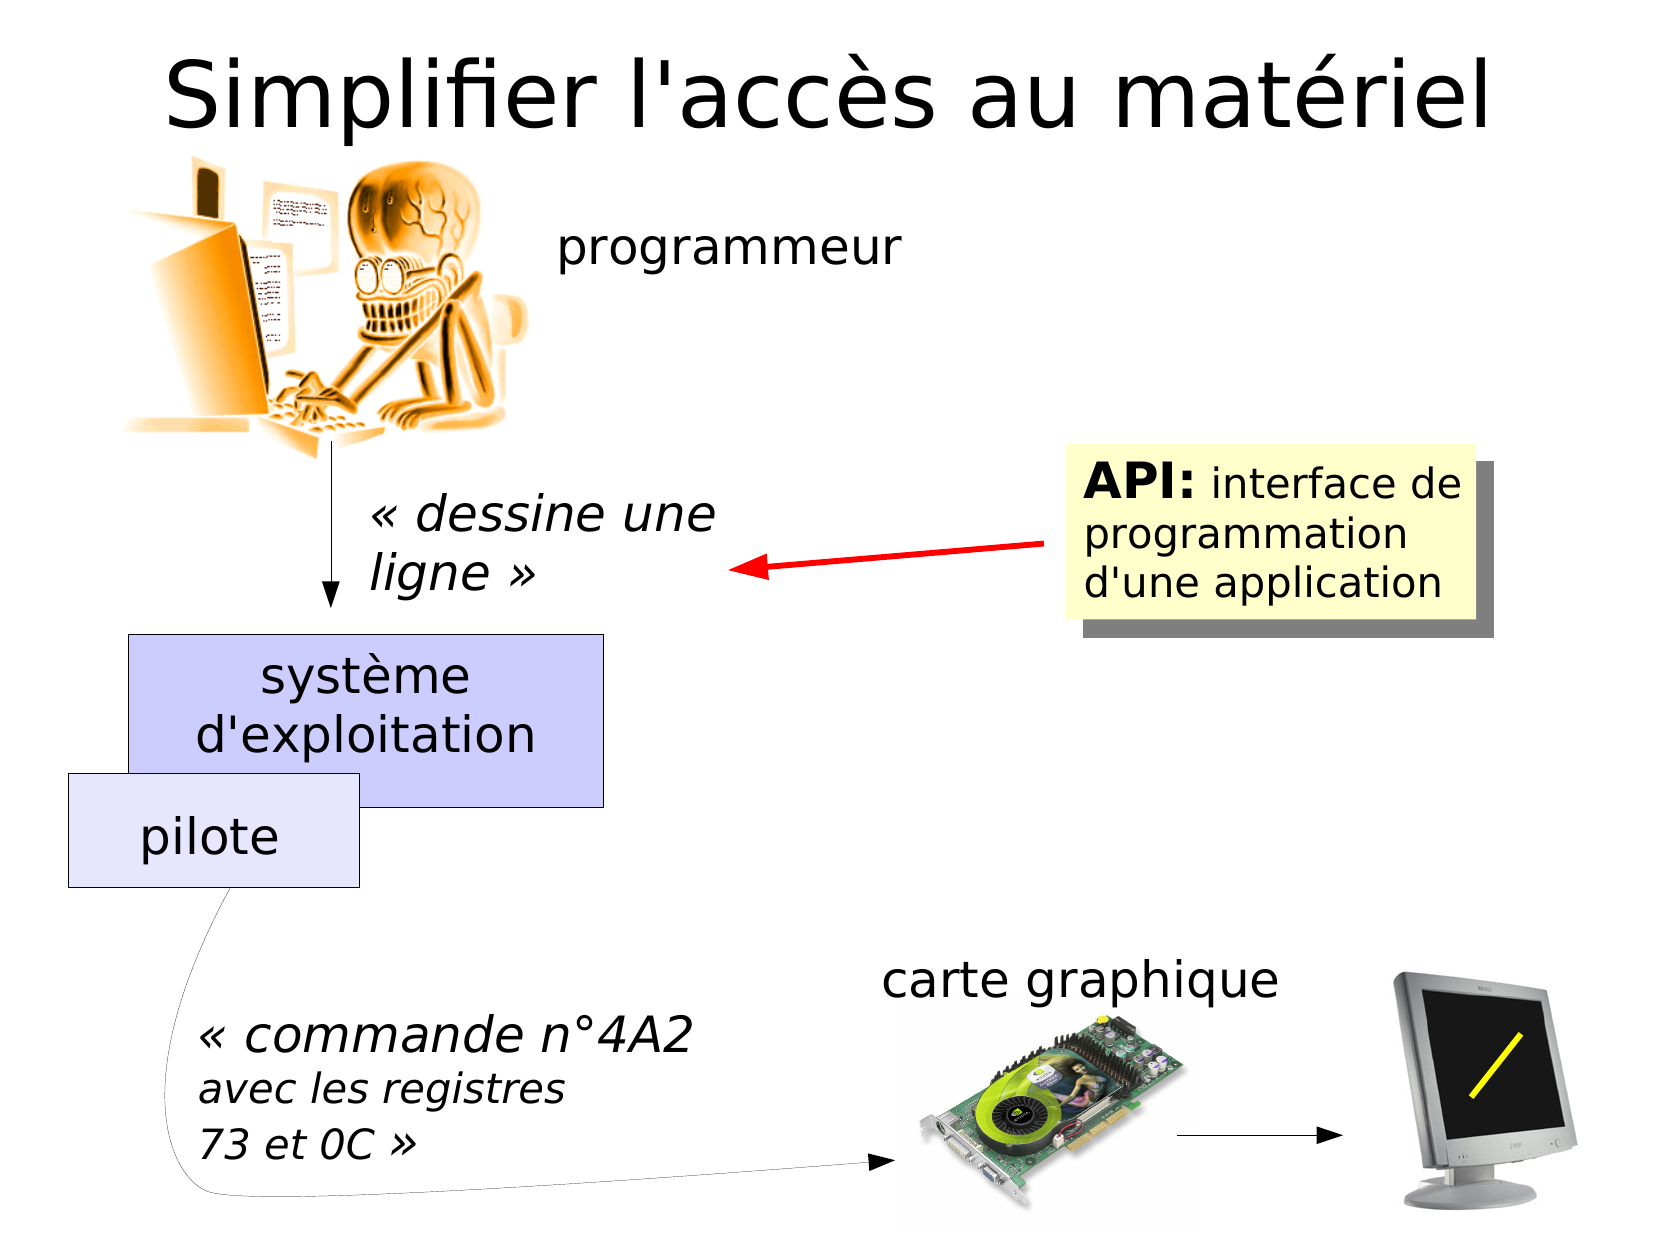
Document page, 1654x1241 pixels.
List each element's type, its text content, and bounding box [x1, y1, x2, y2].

text_box [68, 634, 604, 888]
text_box « commande n°4A2 avec les registres 73 et 0C » [197, 1006, 742, 1172]
text_box [1065, 443, 1477, 620]
picture [895, 1010, 1201, 1231]
text_box carte graphique [880, 950, 1281, 1010]
picture [119, 156, 529, 459]
text_box « dessine une ligne » [369, 485, 749, 603]
text_box système d'exploitation [195, 647, 538, 764]
text_box programmeur [556, 217, 903, 277]
text_box pilote [107, 807, 313, 867]
text_box API: interface de programmation d'une application [1083, 451, 1476, 607]
picture [1389, 964, 1584, 1216]
title Simplifier l'accès au matériel [139, 29, 1521, 157]
